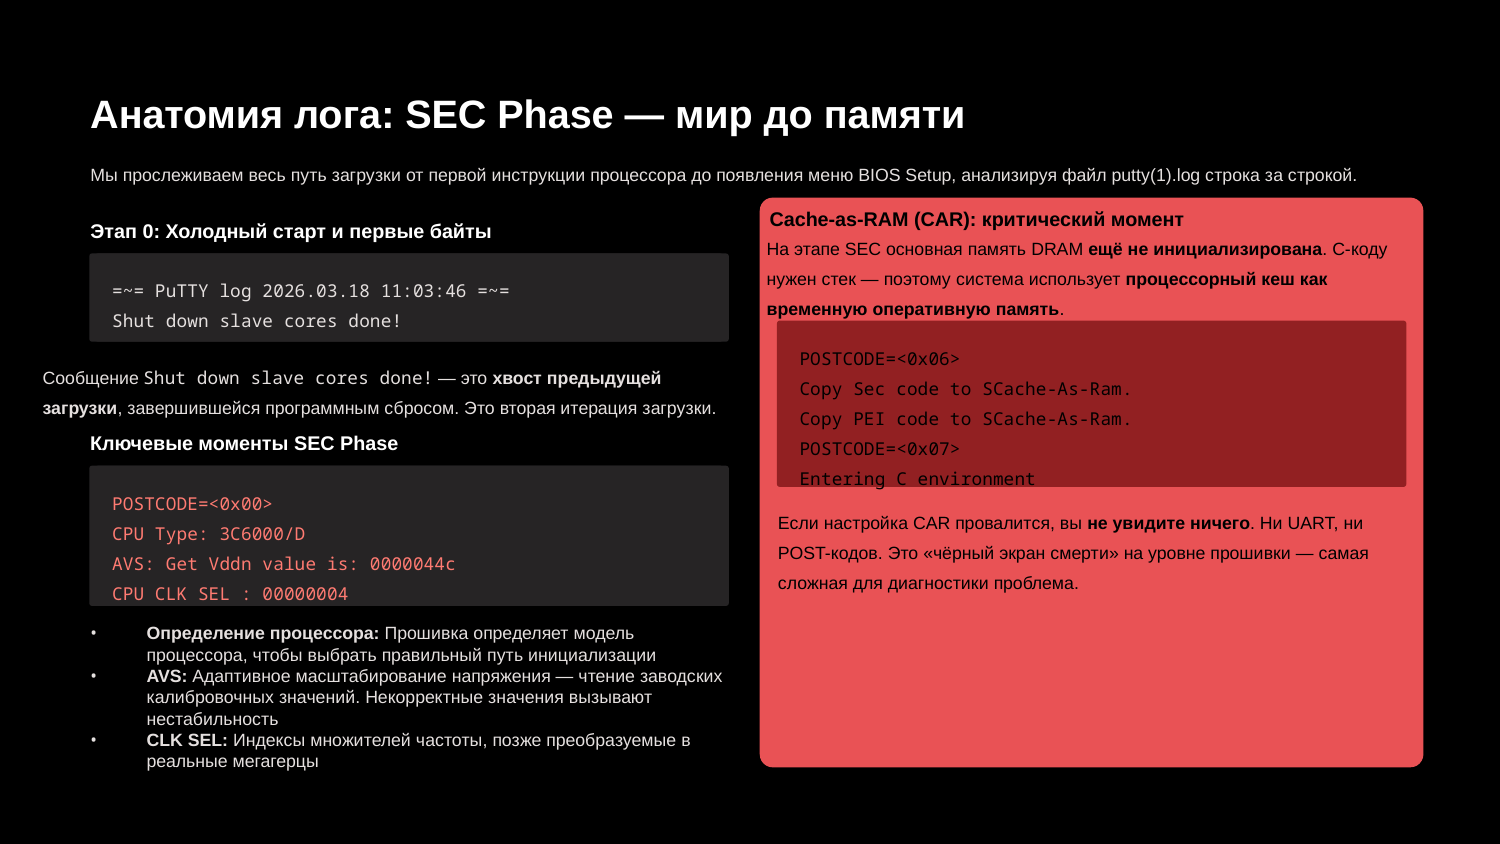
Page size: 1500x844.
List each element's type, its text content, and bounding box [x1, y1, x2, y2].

text_box Cache-as-RAM (CAR): критический момент [763, 200, 1272, 227]
text_box Анатомия лога: SEC Phase — мир до памяти [90, 76, 1162, 127]
text_box [89, 465, 729, 606]
text_box =~= PuTTY log 2026.03.18 11:03:46 =~= Shut down slave cores done! [112, 271, 707, 324]
text_box POSTCODE=<0x06> Copy Sec code to SCache-As-Ram. Copy PEI code to SCache-As-Ram. POSTCODE=<0x07> Entering C environment [799, 338, 1384, 469]
text_box Ключевые моменты SEC Phase [90, 424, 443, 450]
text_box Мы прослеживаем весь путь загрузки от первой инструкции процессора до появления меню BIOS Setup, анализируя файл putty(1).log строка за строкой. [90, 155, 1410, 182]
text_box Определение процессора: Прошивка определяет модель процессора, чтобы выбрать правильный путь инициализации AVS: Адаптивное масштабирование напряжения — чтение заводских калибровочных значений. Некорректные значения вызывают нестабильность CLK SEL: Индексы множителей частоты, позже преобразуемые в реальные мегагерцы [90, 622, 728, 763]
text_box Если настройка CAR провалится, вы не увидите ничего. Ни UART, ни POST-кодов. Это «чёрный экран смерти» на уровне прошивки — самая сложная для диагностики проблема. [777, 503, 1406, 556]
text_box POSTCODE=<0x00> CPU Type: 3C6000/D AVS: Get Vddn value is: 0000044c CPU CLK SEL : 00000004 [112, 483, 707, 588]
text_box Сообщение Shut down slave cores done! — это хвост предыдущей загрузки, завершившейся программным сбросом. Это вторая итерация загрузки. [42, 357, 728, 407]
text_box Этап 0: Холодный старт и первые байты [90, 212, 504, 239]
text_box [759, 197, 1424, 768]
text_box [89, 253, 729, 342]
text_box На этапе SEC основная память DRAM ещё не инициализирована. C-коду нужен стек — поэтому система использует процессорный кеш как временную оперативную память. [766, 229, 1395, 282]
